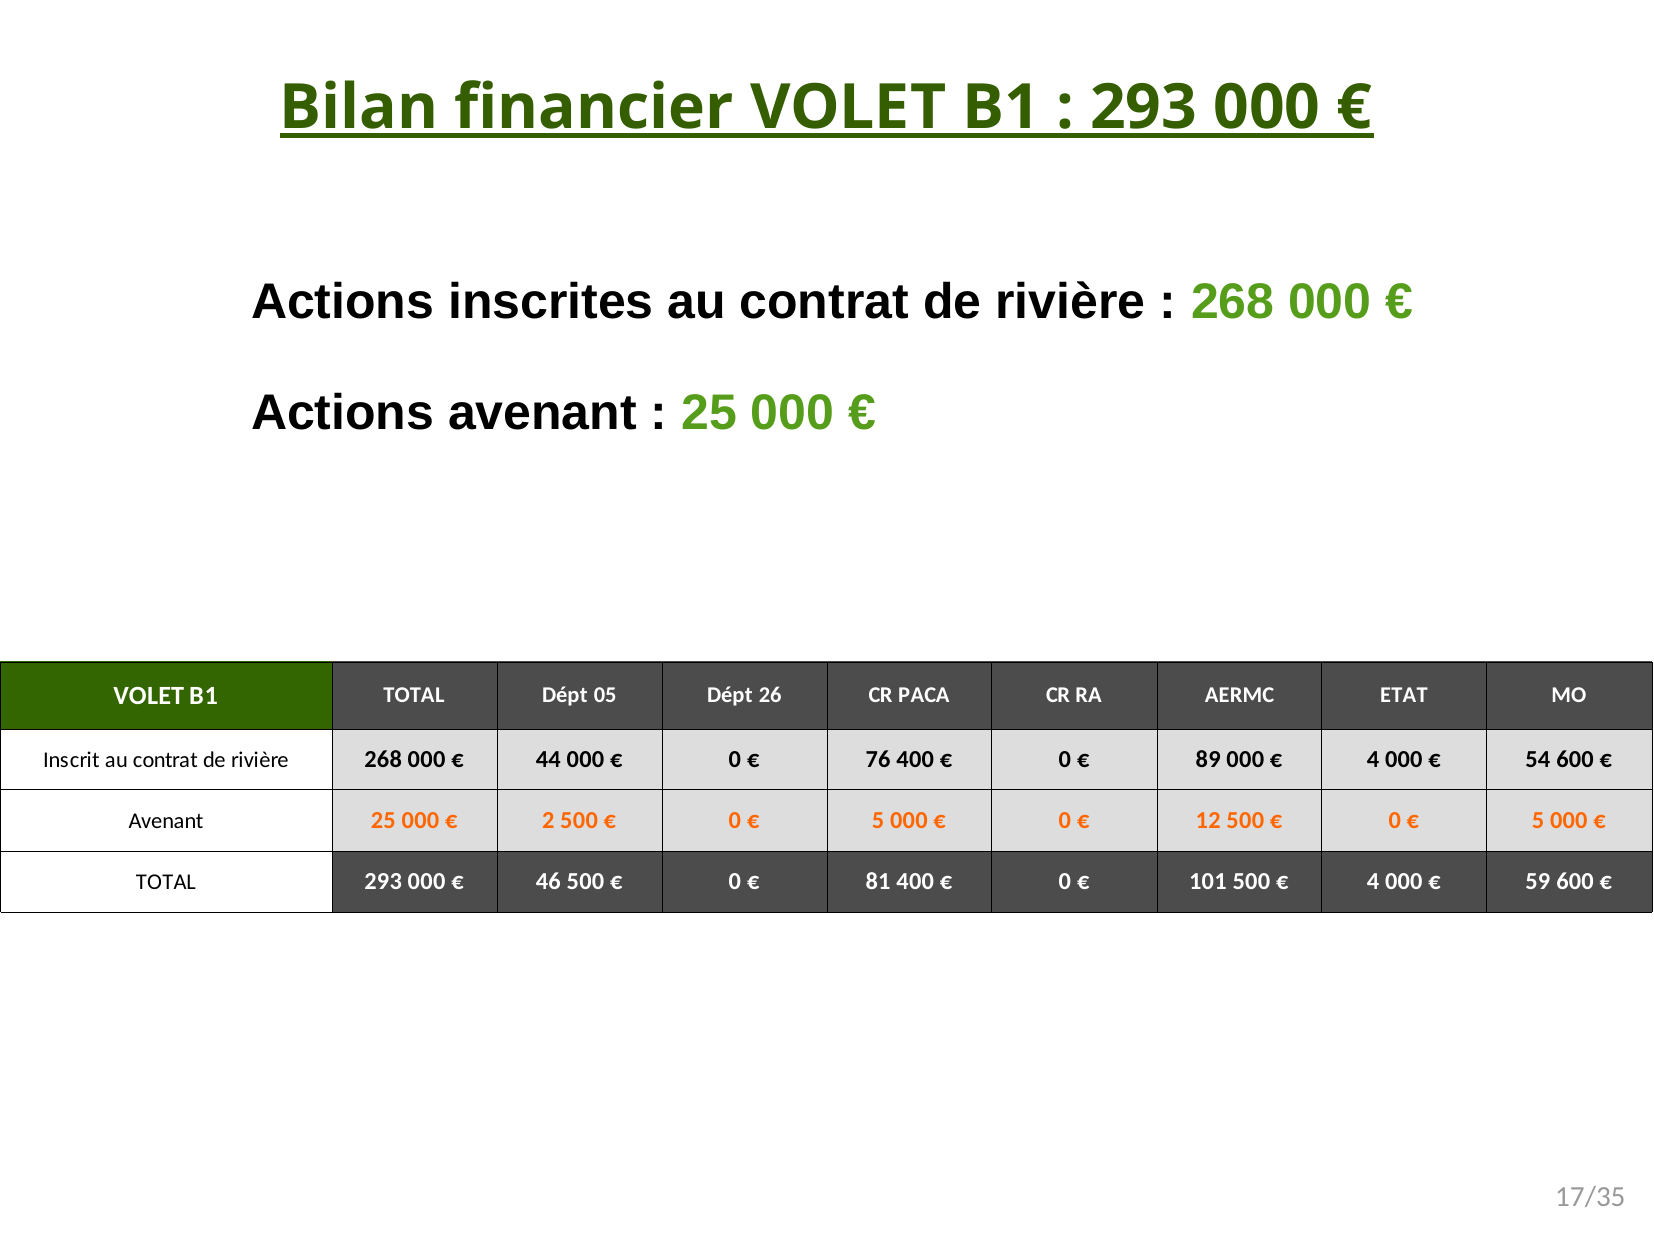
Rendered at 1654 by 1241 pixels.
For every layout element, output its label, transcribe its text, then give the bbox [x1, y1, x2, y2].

text_box Actions inscrites au contrat de rivière : 268 000 € Actions avenant : 25 000 € [236, 265, 1447, 550]
text_box Bilan financier VOLET B1 : 293 000 € [0, 53, 1654, 172]
picture [0, 661, 1654, 914]
